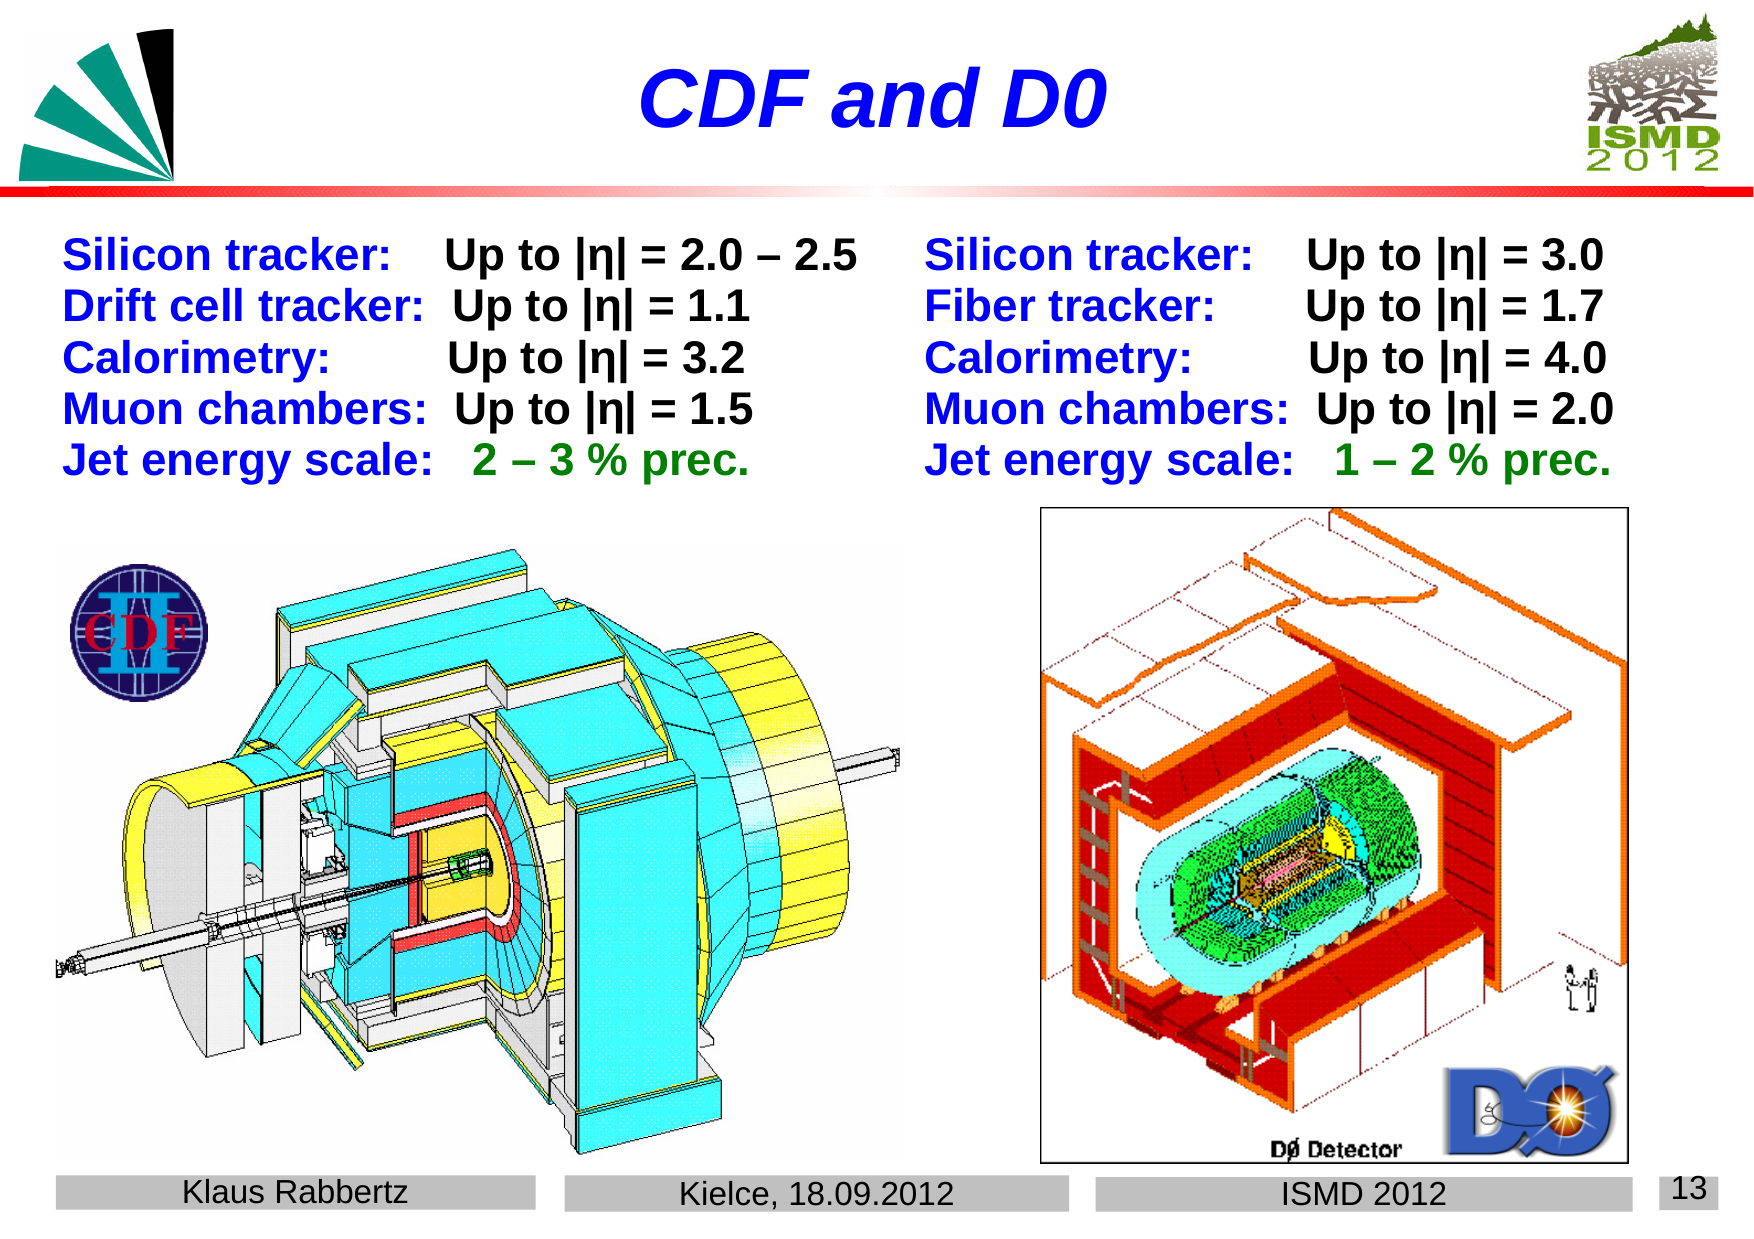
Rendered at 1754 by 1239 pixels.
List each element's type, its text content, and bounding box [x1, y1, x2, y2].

text_box Silicon tracker: Up to |η| = 3.0 Fiber tracker: Up to |η| = 1.7 Calorimetry: Up to |η| = 4.0 Muon chambers: Up to |η| = 2.0 Jet energy scale: 1 – 2 % prec. [912, 223, 1628, 492]
picture [1040, 507, 1629, 1165]
picture [1579, 5, 1727, 177]
title CDF and D0 [220, 16, 1525, 182]
picture [19, 29, 174, 183]
picture [51, 543, 906, 1162]
text_box Silicon tracker: Up to |η| = 2.0 – 2.5 Drift cell tracker: Up to |η| = 1.1 Calorimetry: Up to |η| = 3.2 Muon chambers: Up to |η| = 1.5 Jet energy scale: 2 – 3 % prec. [50, 223, 871, 492]
